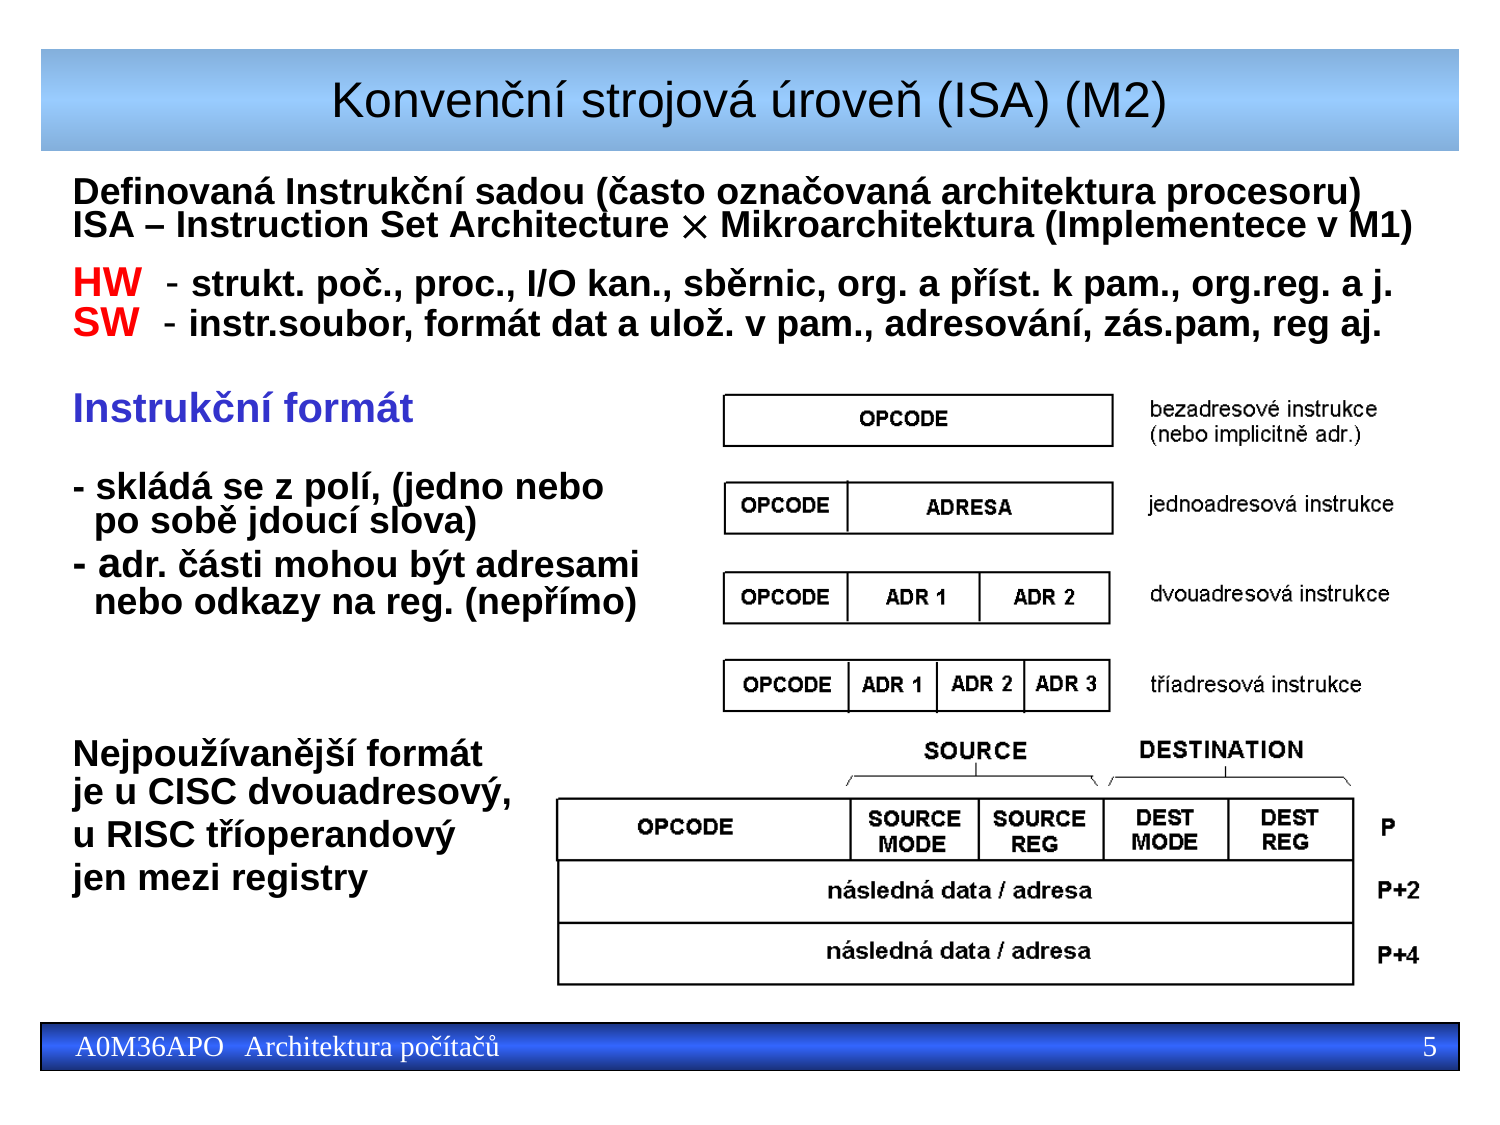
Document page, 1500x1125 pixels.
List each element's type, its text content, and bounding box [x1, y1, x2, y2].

text_box Definovaná Instrukční sadou (často označovaná architektura procesoru) ISA – Instruction Set Architecture  Mikroarchitektura (Implementece v M1) HW - strukt. poč., proc., I/O kan., sběrnic, org. a příst. k pam., org.reg. a j. SW - instr.soubor, formát dat a ulož. v pam., adresování, zás.pam, reg aj. Instrukční formát - skládá se z polí, (jedno nebo po sobě jdoucí slova) - adr. části mohou být adresami nebo odkazy na reg. (nepřímo) Nejpoužívanější formát je u CISC dvouadresový, u RISC tříoperandový jen mezi registry [57, 169, 1433, 995]
picture [541, 375, 1433, 1017]
title Konvenční strojová úroveň (ISA) (M2) [41, 49, 1459, 151]
